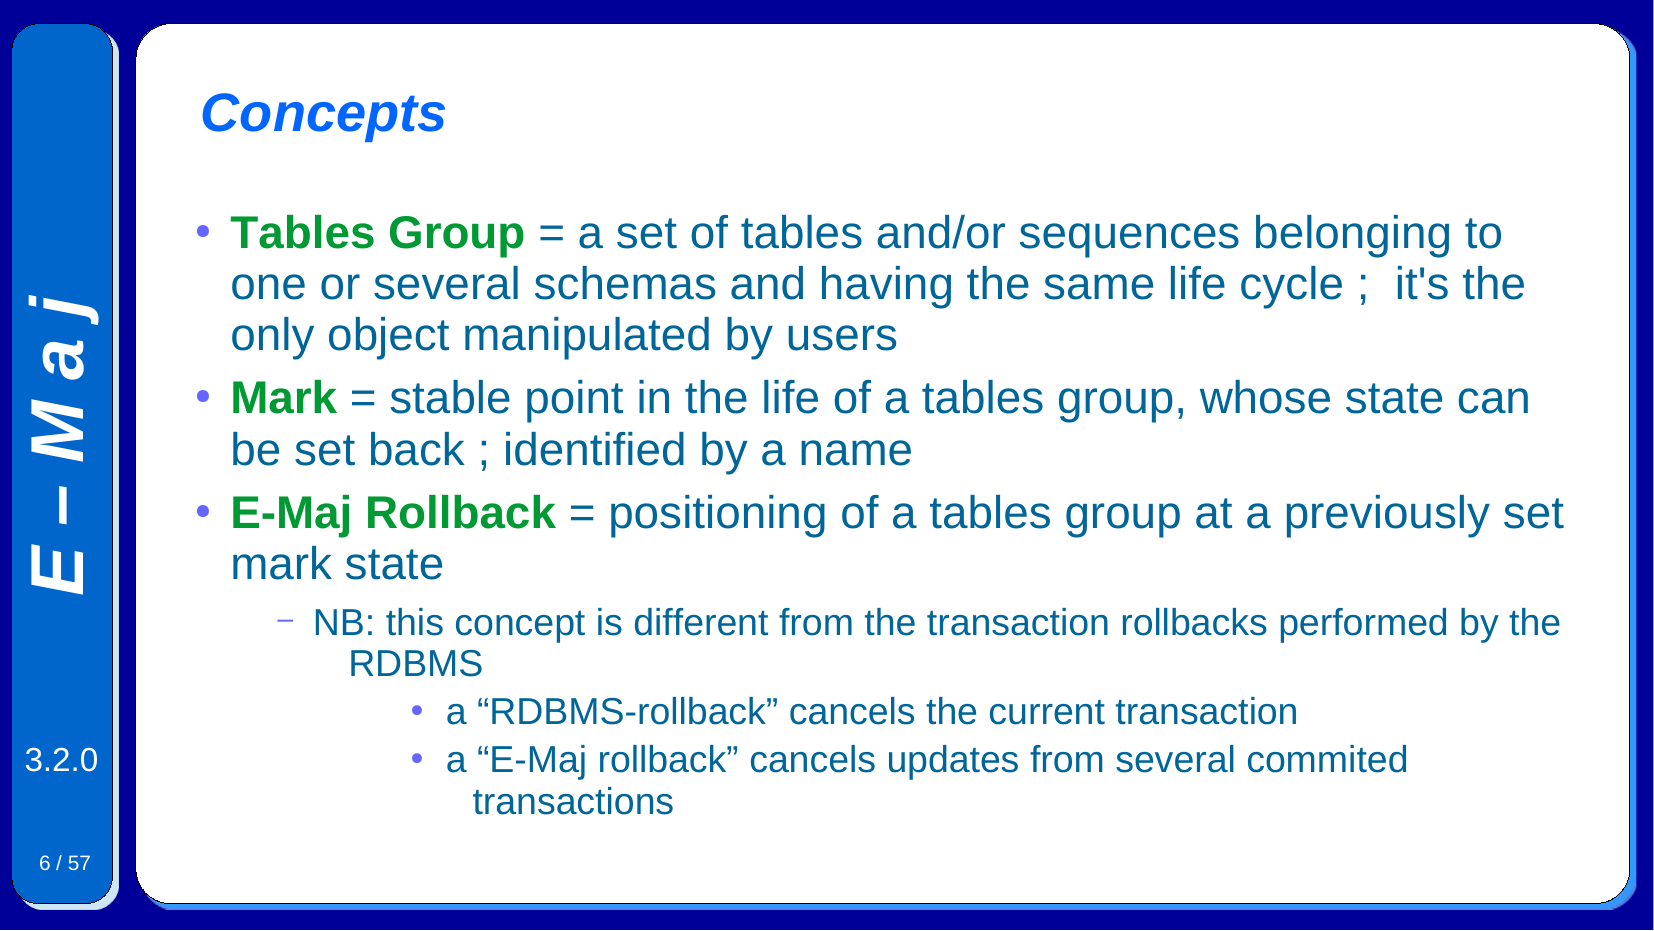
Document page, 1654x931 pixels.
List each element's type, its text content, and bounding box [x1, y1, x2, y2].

list Tables Group = a set of tables and/or sequences belonging to one or several schemas and having the same life cycle ; it's the only object manipulated by users Mark = stable point in the life of a tables group, whose state can be set back ; identified by a name E-Maj Rollback = positioning of a tables group at a previously set mark state NB: this concept is different from the transaction rollbacks performed by the RDBMS a “RDBMS-rollback” cancels the current transaction a “E-Maj rollback” cancels updates from several commited transactions [177, 206, 1587, 827]
title Concepts [200, 34, 1575, 191]
